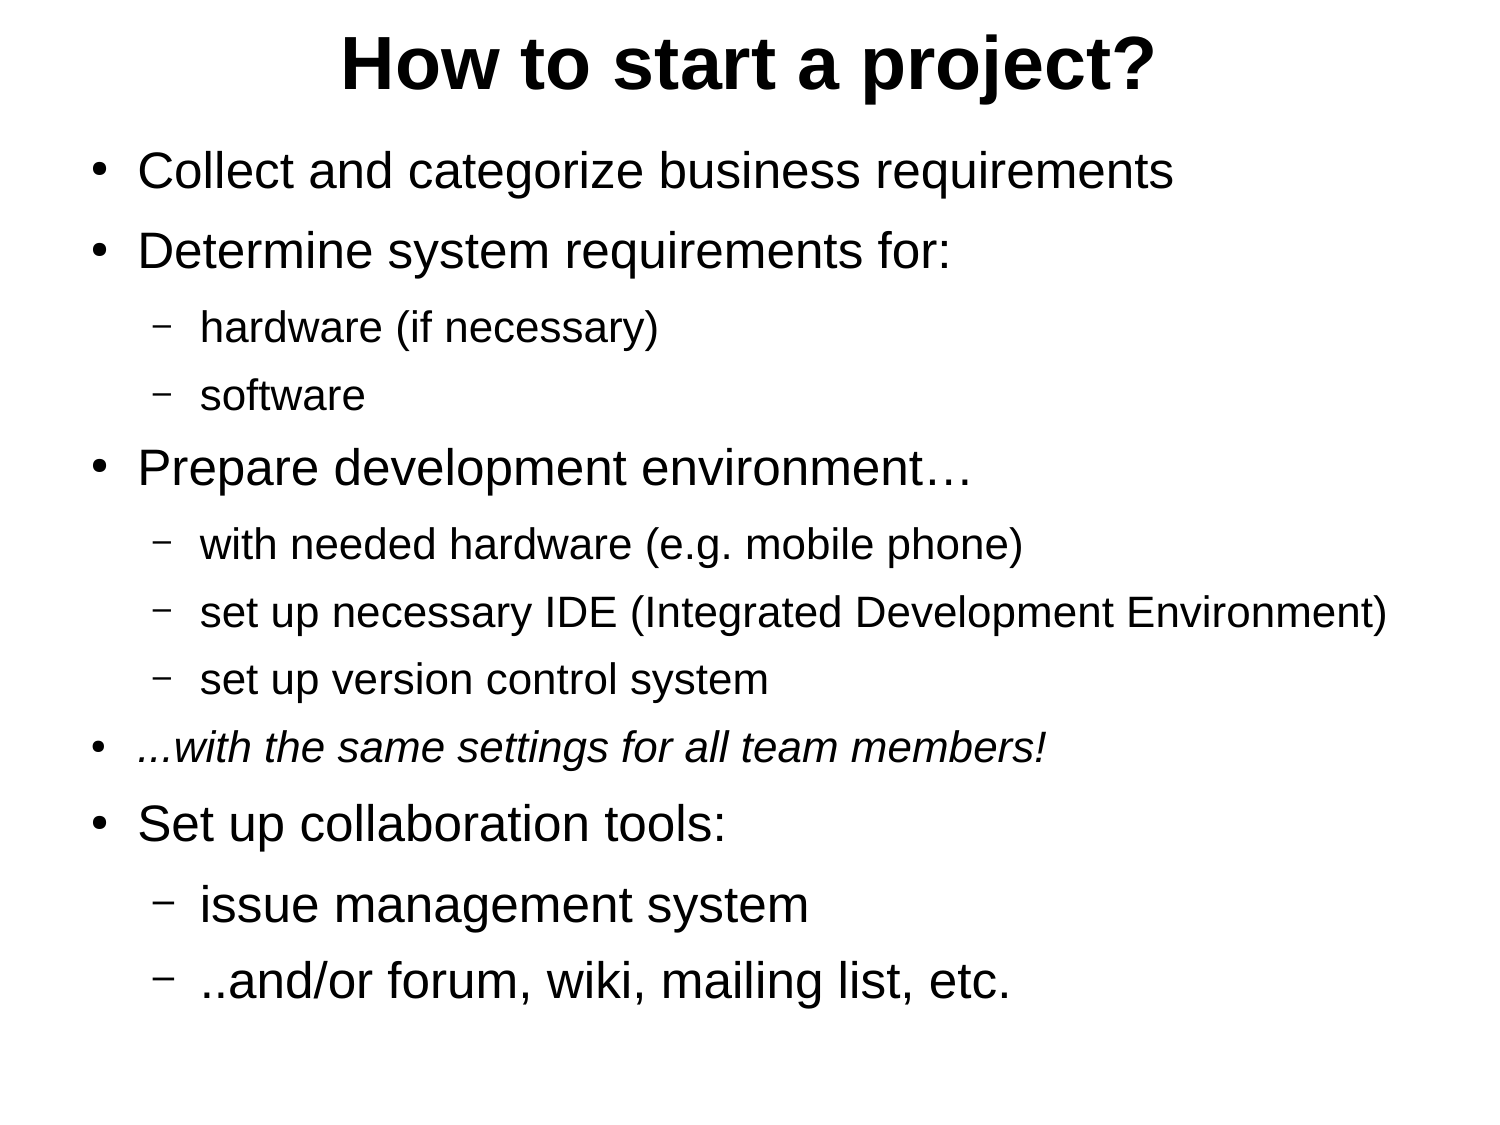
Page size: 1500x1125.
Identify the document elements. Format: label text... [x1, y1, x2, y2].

list Collect and categorize business requirements Determine system requirements for: hardware (if necessary) software Prepare development environment… with needed hardware (e.g. mobile phone) set up necessary IDE (Integrated Development Environment) set up version control system ...with the same settings for all team members! Set up collaboration tools: issue management system ..and/or forum, wiki, mailing list, etc. [75, 141, 1453, 1016]
title How to start a project? [75, 9, 1425, 119]
